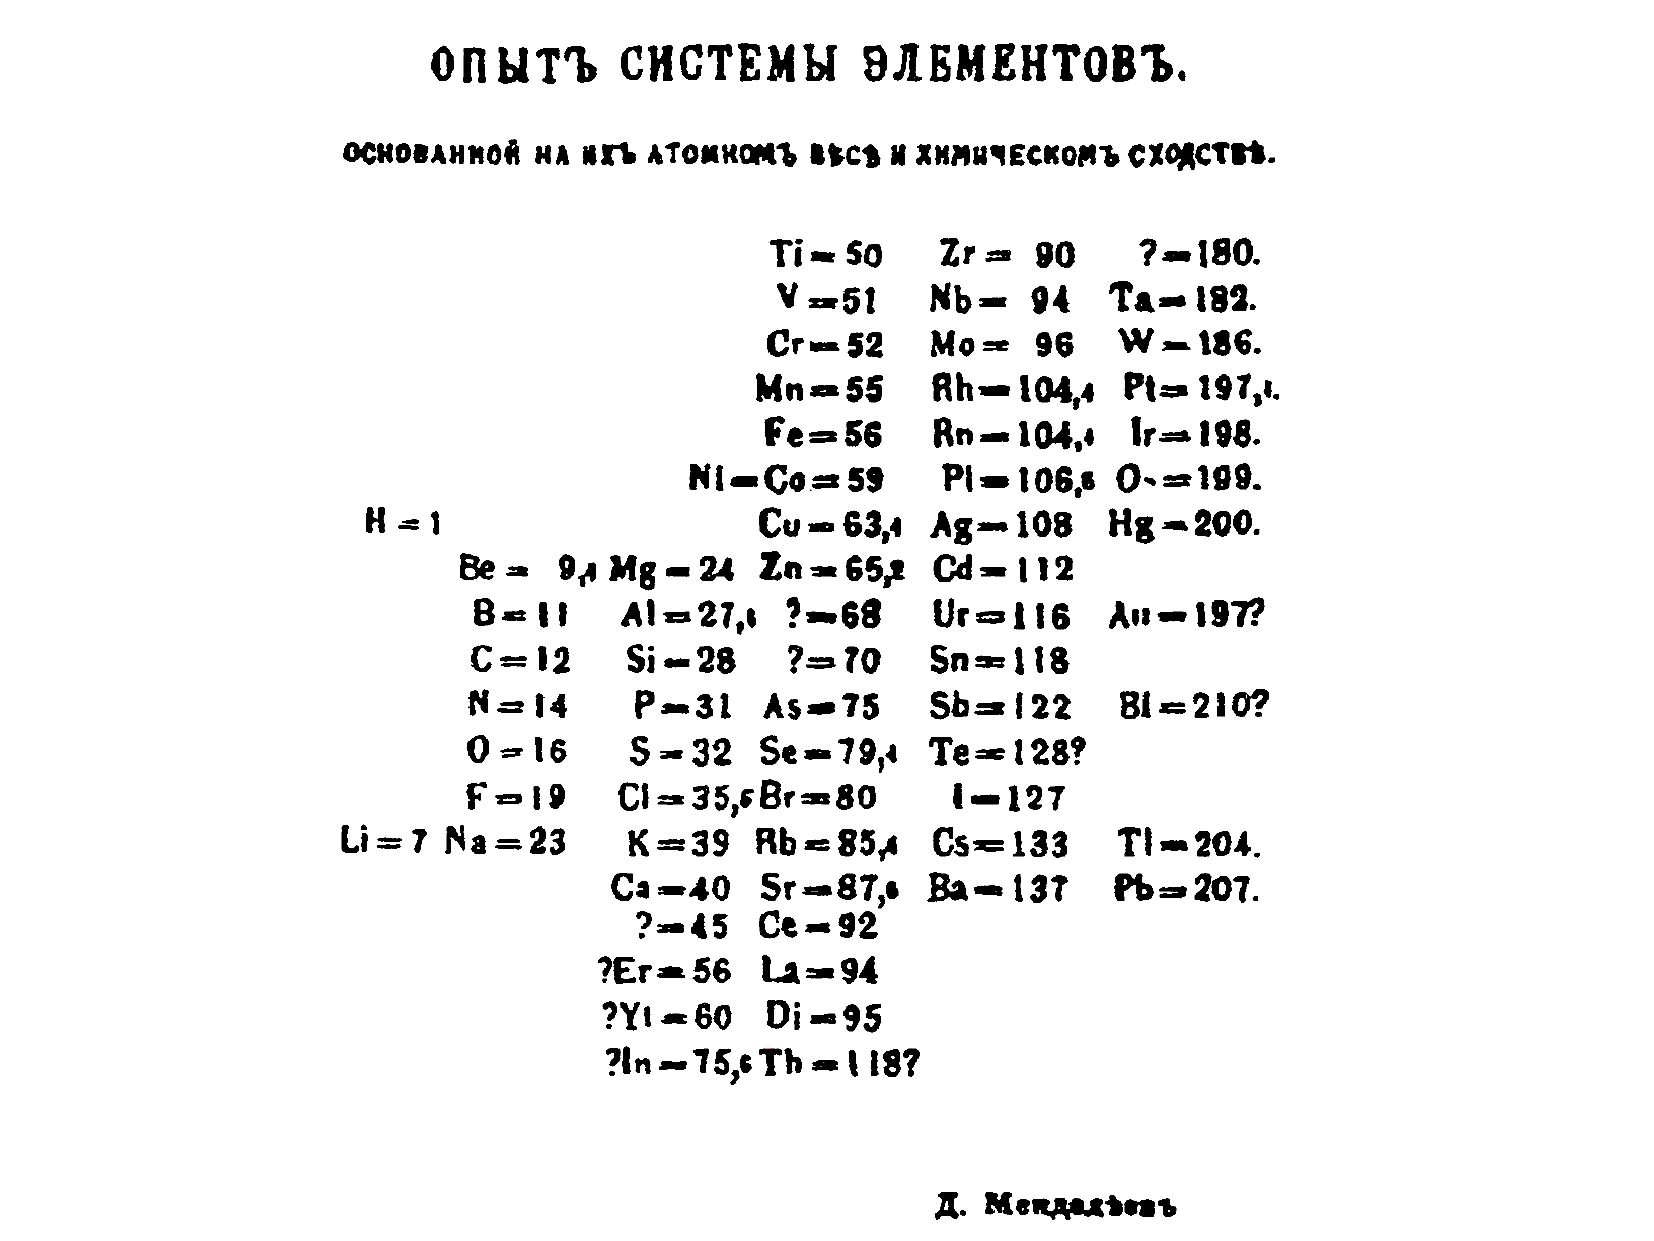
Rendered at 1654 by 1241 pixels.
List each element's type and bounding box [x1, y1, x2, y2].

picture [307, 0, 1316, 1241]
